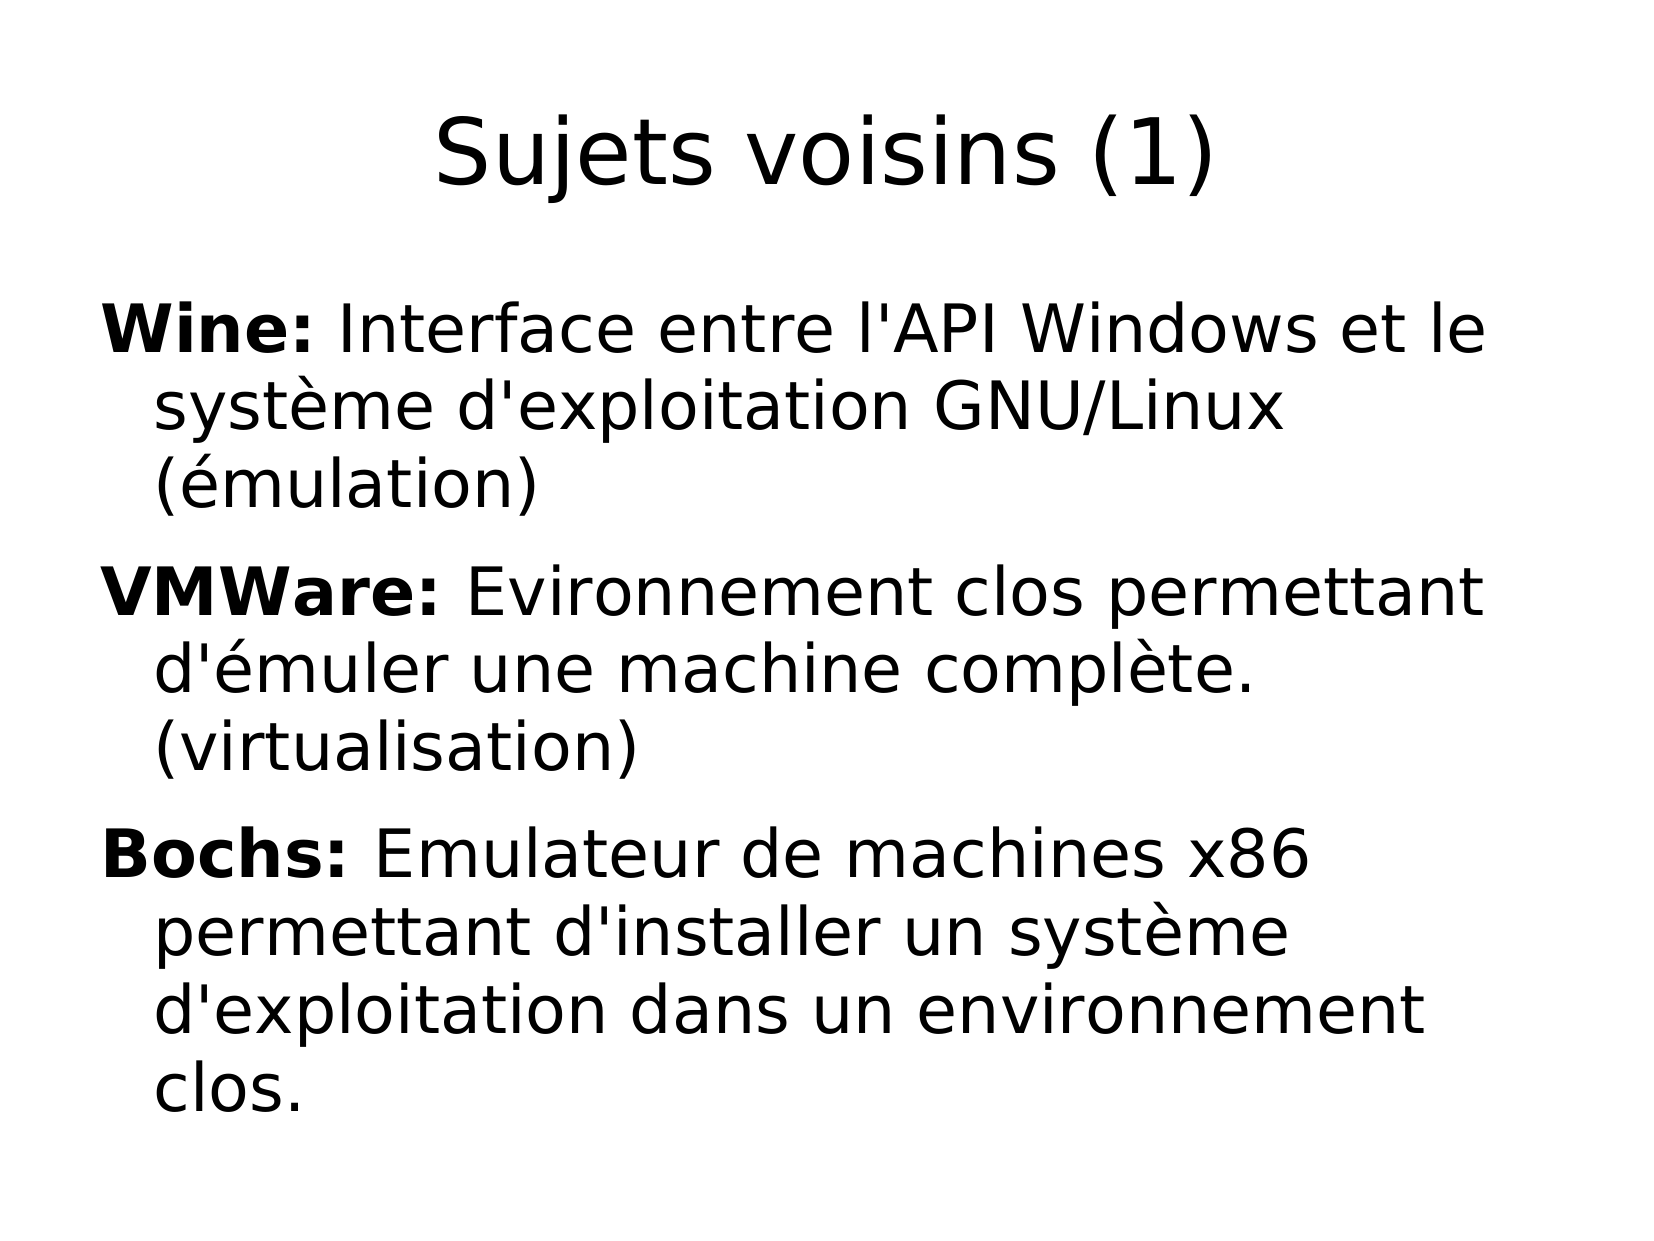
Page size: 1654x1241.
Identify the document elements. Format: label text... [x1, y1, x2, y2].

list Wine: Interface entre l'API Windows et le système d'exploitation GNU/Linux (émulation) VMWare: Evironnement clos permettant d'émuler une machine complète. (virtualisation) Bochs: Emulateur de machines x86 permettant d'installer un système d'exploitation dans un environnement clos. [82, 290, 1571, 1128]
title Sujets voisins (1) [82, 49, 1571, 257]
